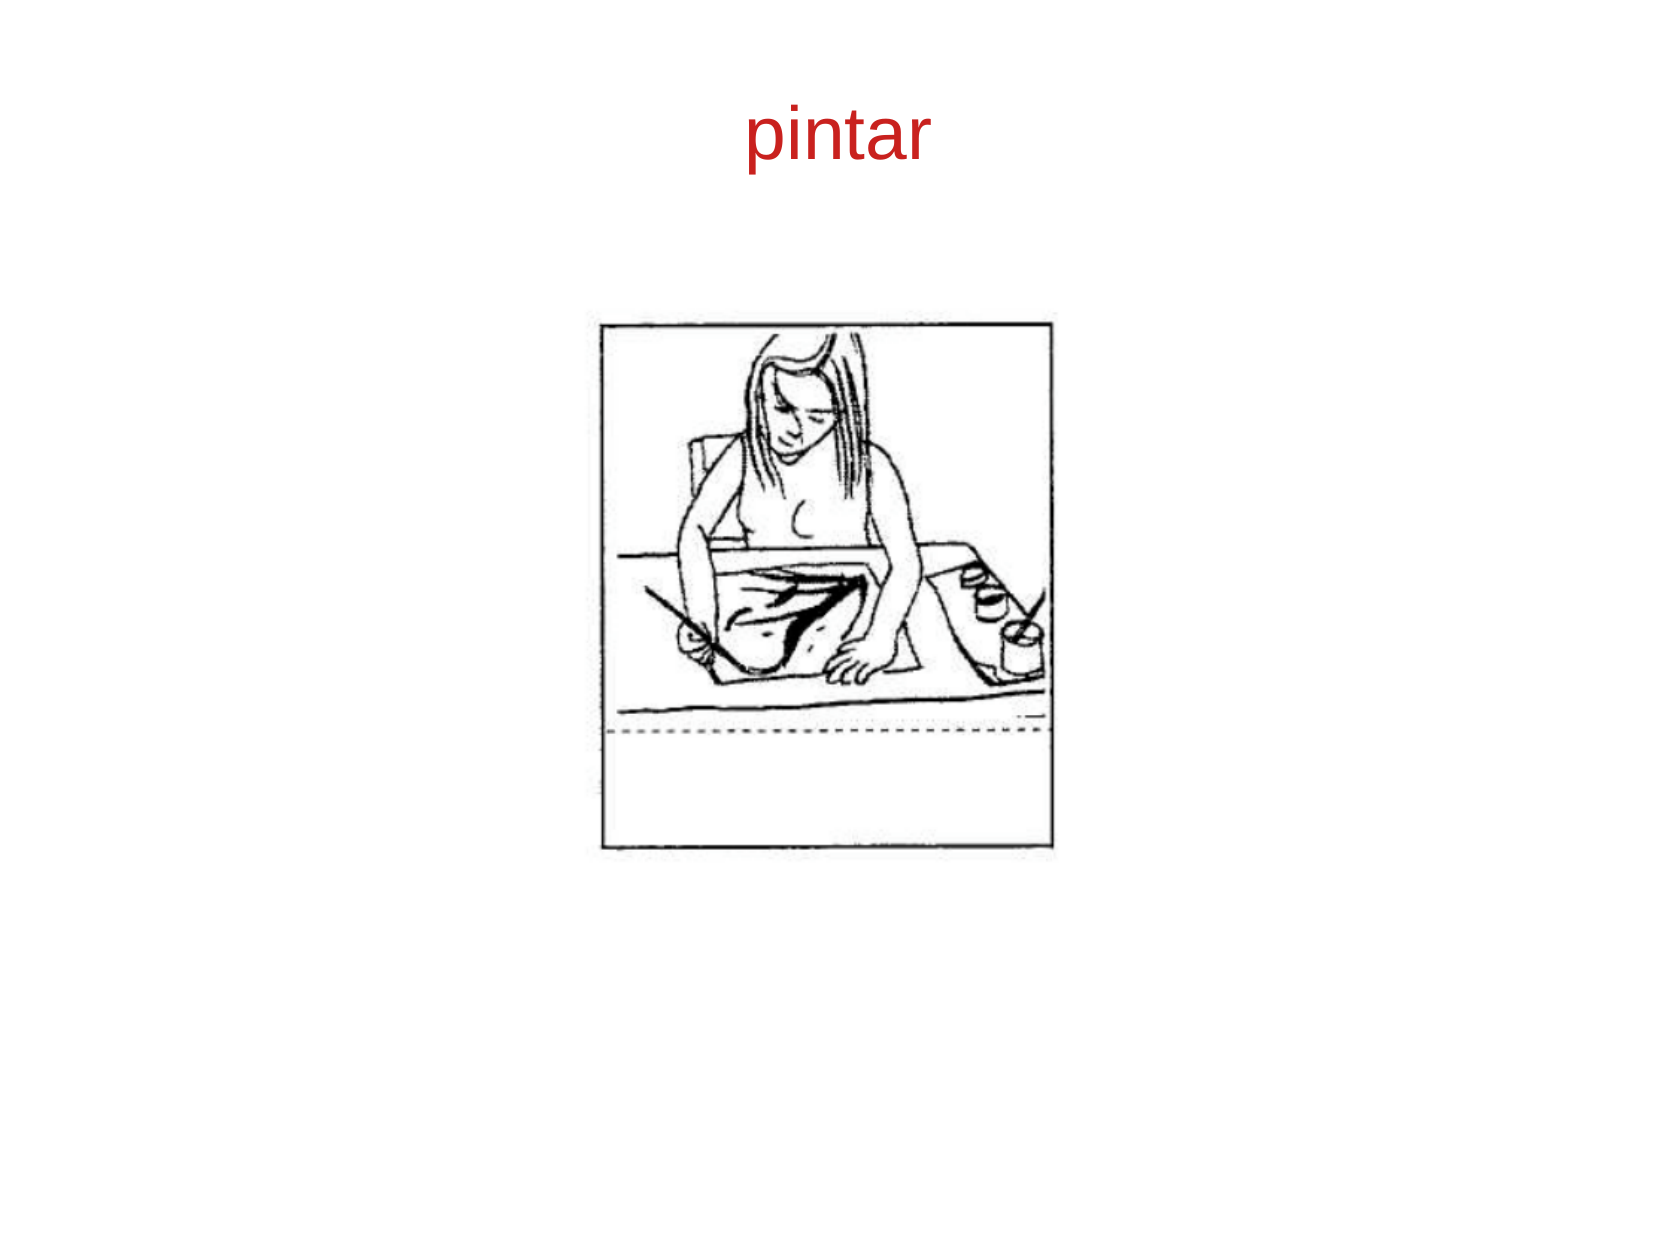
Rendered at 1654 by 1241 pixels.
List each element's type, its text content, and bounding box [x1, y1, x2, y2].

text_box pintar [389, 58, 1288, 201]
picture [581, 291, 1094, 873]
